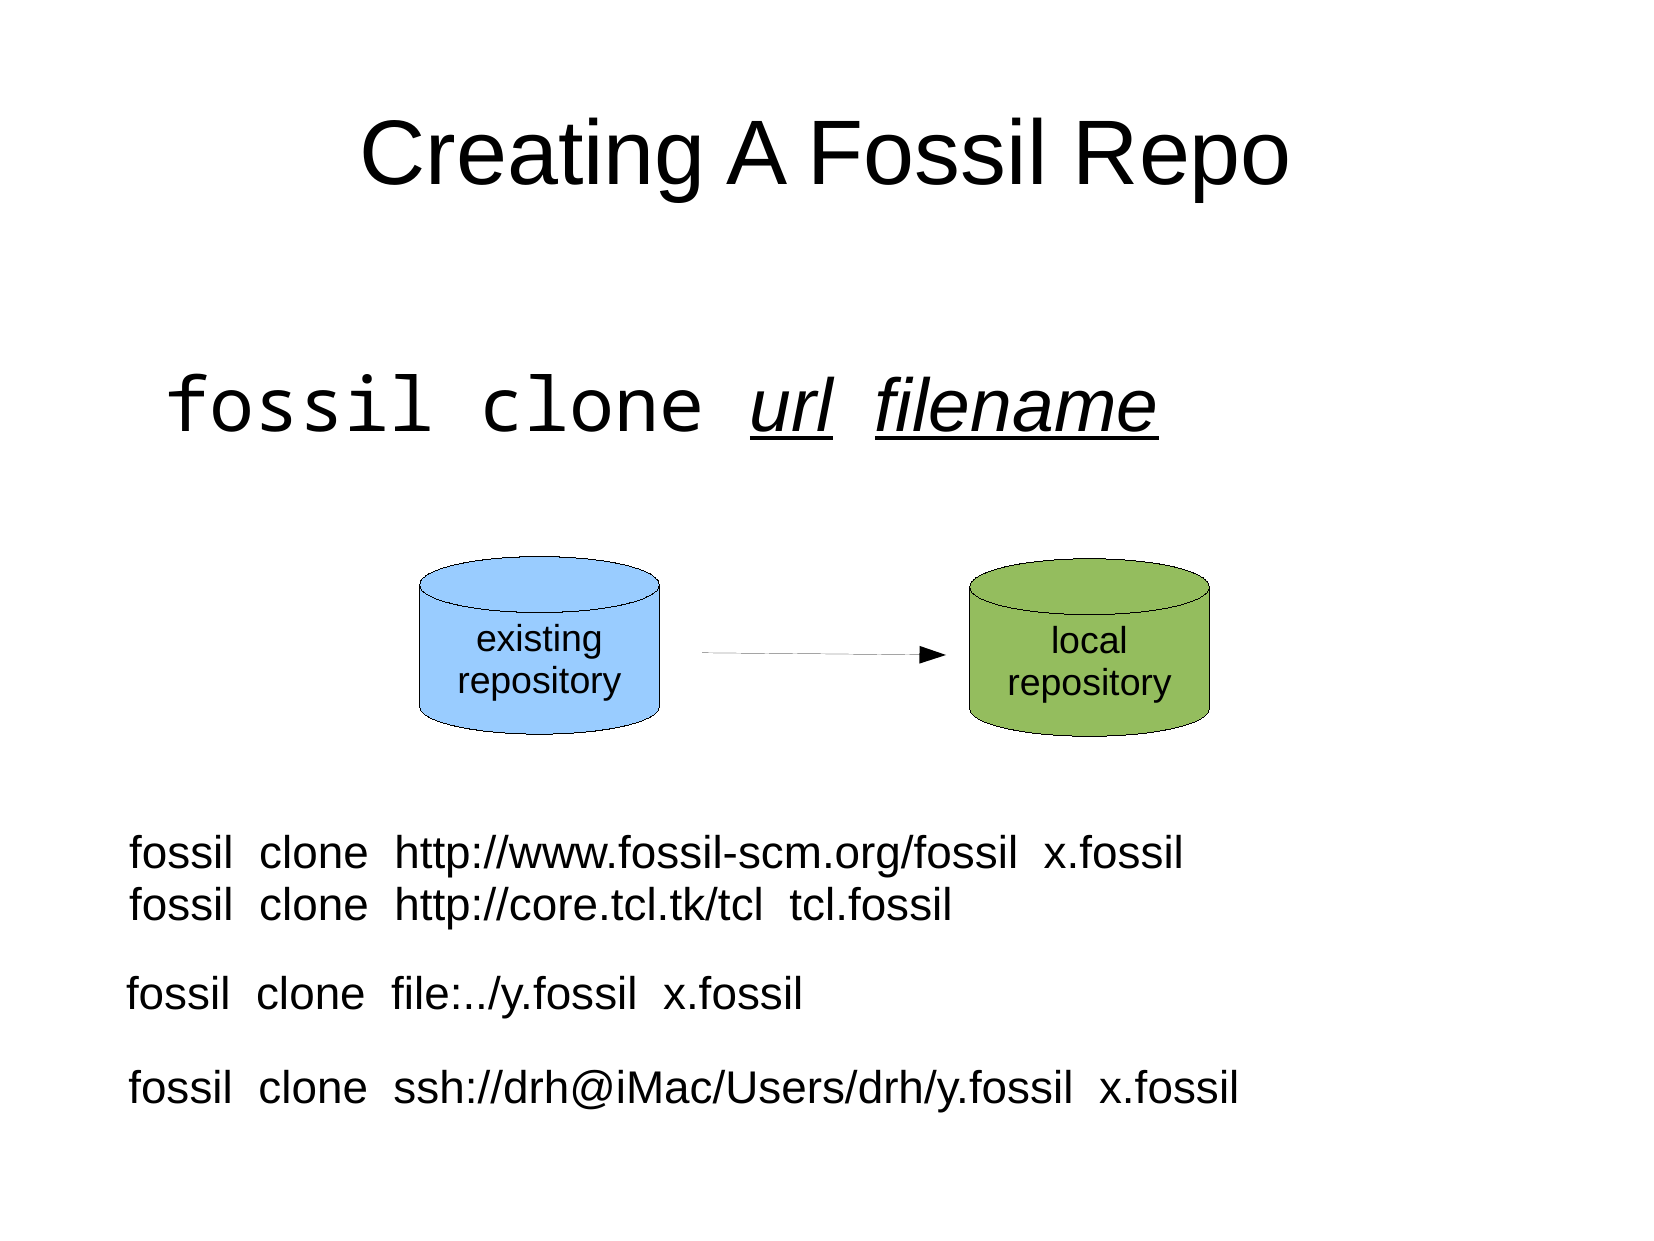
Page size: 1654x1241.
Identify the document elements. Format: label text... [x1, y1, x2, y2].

text_box fossil clone url filename [149, 344, 1174, 446]
text_box local repository [969, 558, 1210, 737]
text_box existing repository [419, 556, 660, 735]
text_box fossil clone file:../y.fossil x.fossil [111, 960, 916, 1029]
text_box fossil clone http://www.fossil-scm.org/fossil x.fossil fossil clone http://core.tcl.tk/tcl tcl.fossil [114, 820, 1199, 941]
text_box fossil clone ssh://drh@iMac/Users/drh/y.fossil x.fossil [113, 1054, 1254, 1123]
title Creating A Fossil Repo [82, 56, 1571, 250]
